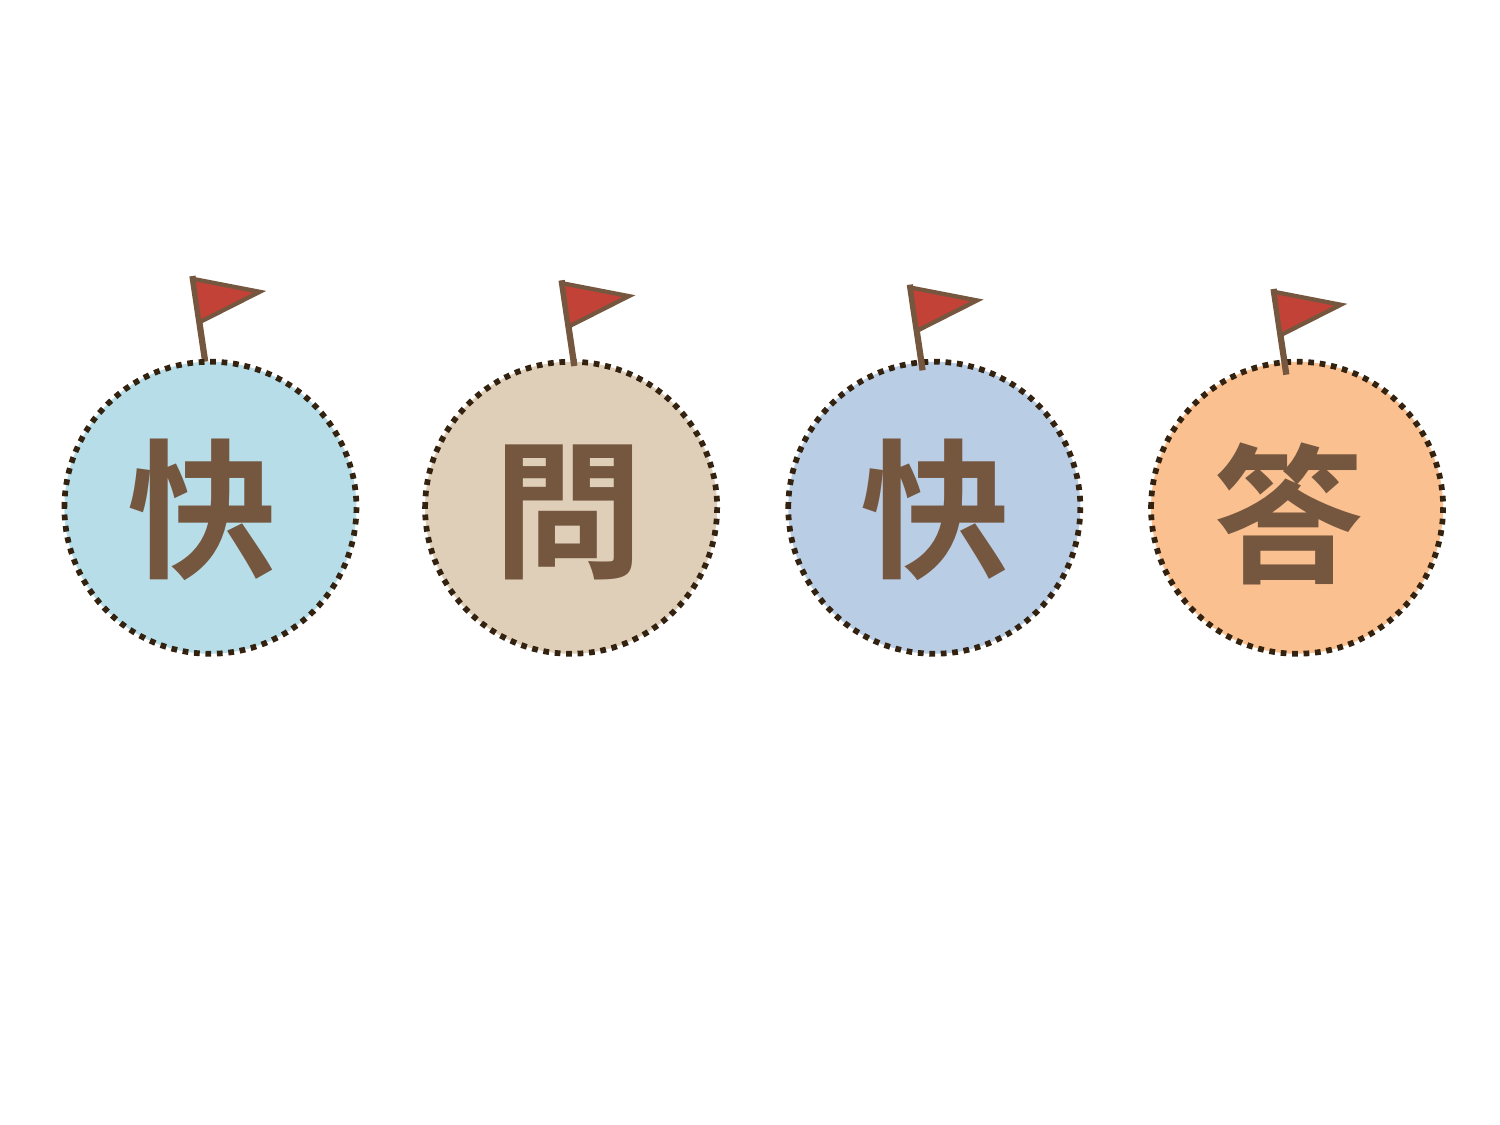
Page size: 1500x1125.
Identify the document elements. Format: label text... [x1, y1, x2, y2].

text_box [1274, 291, 1341, 336]
text_box [425, 361, 718, 654]
text_box 答 [1198, 414, 1350, 611]
text_box [910, 287, 978, 332]
text_box [562, 283, 629, 327]
text_box [193, 278, 260, 323]
text_box 問 [478, 409, 630, 607]
text_box [1151, 361, 1444, 654]
text_box [788, 361, 1081, 654]
text_box 快 [845, 409, 997, 607]
text_box [64, 361, 357, 654]
text_box 快 [112, 409, 264, 607]
